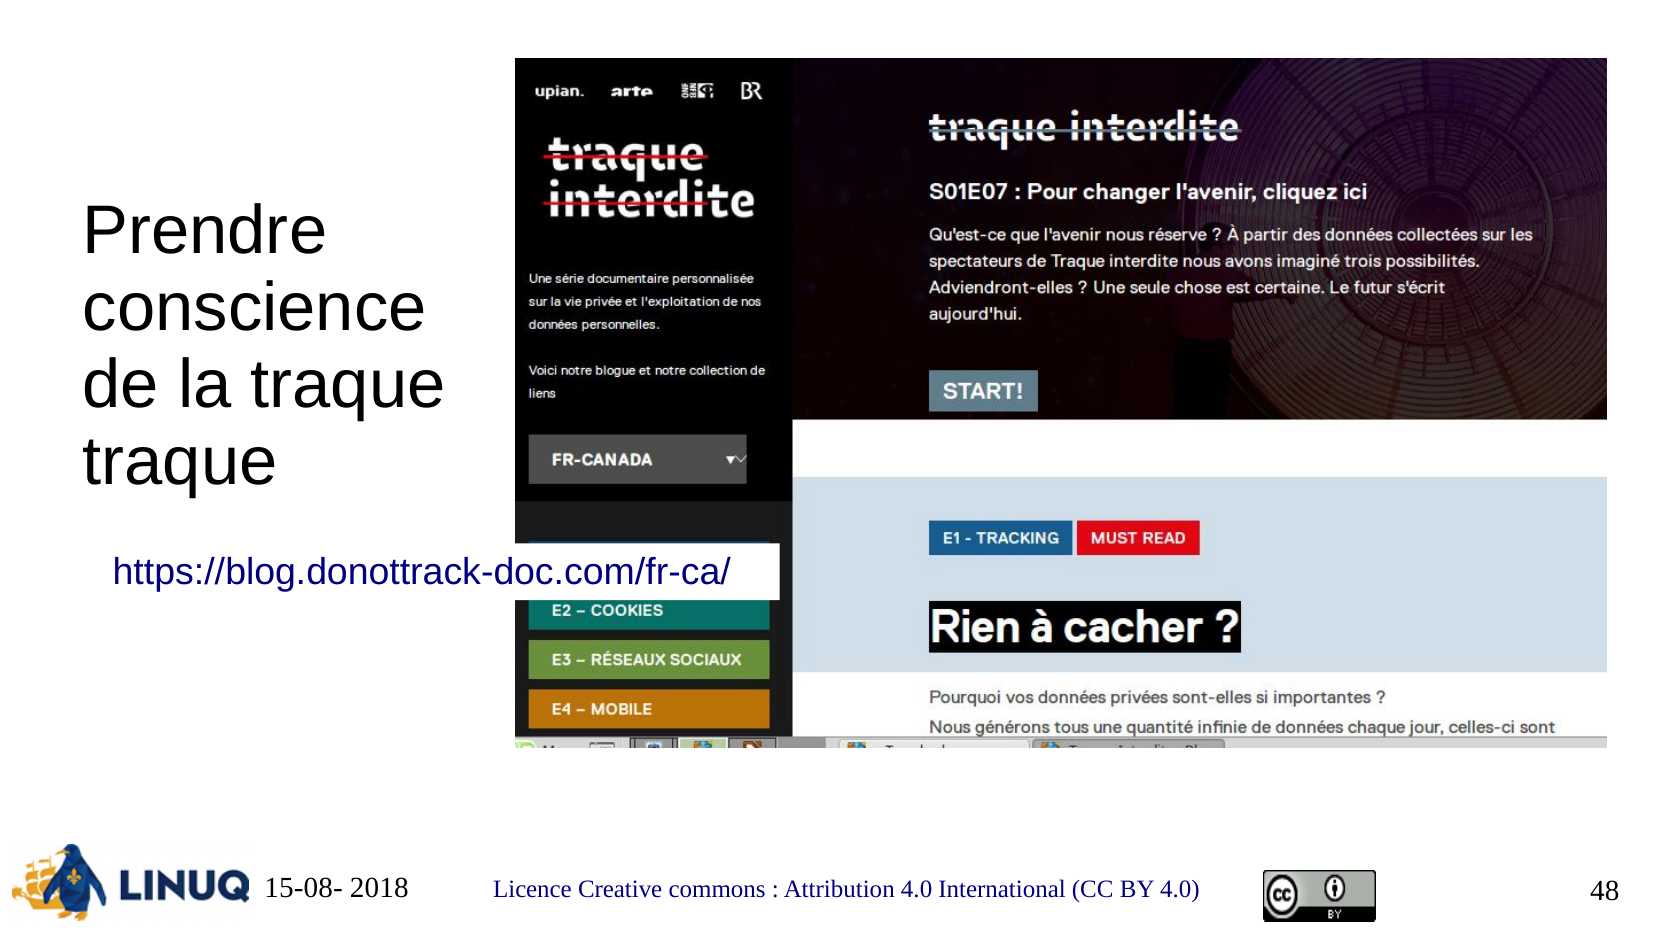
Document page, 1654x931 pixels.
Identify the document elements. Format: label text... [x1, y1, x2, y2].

title Prendre conscience de la traque traque [82, 191, 497, 499]
text_box https://blog.donottrack-doc.com/fr-ca/ [97, 543, 780, 601]
picture [1263, 870, 1376, 922]
picture [515, 58, 1607, 748]
picture [11, 844, 249, 921]
